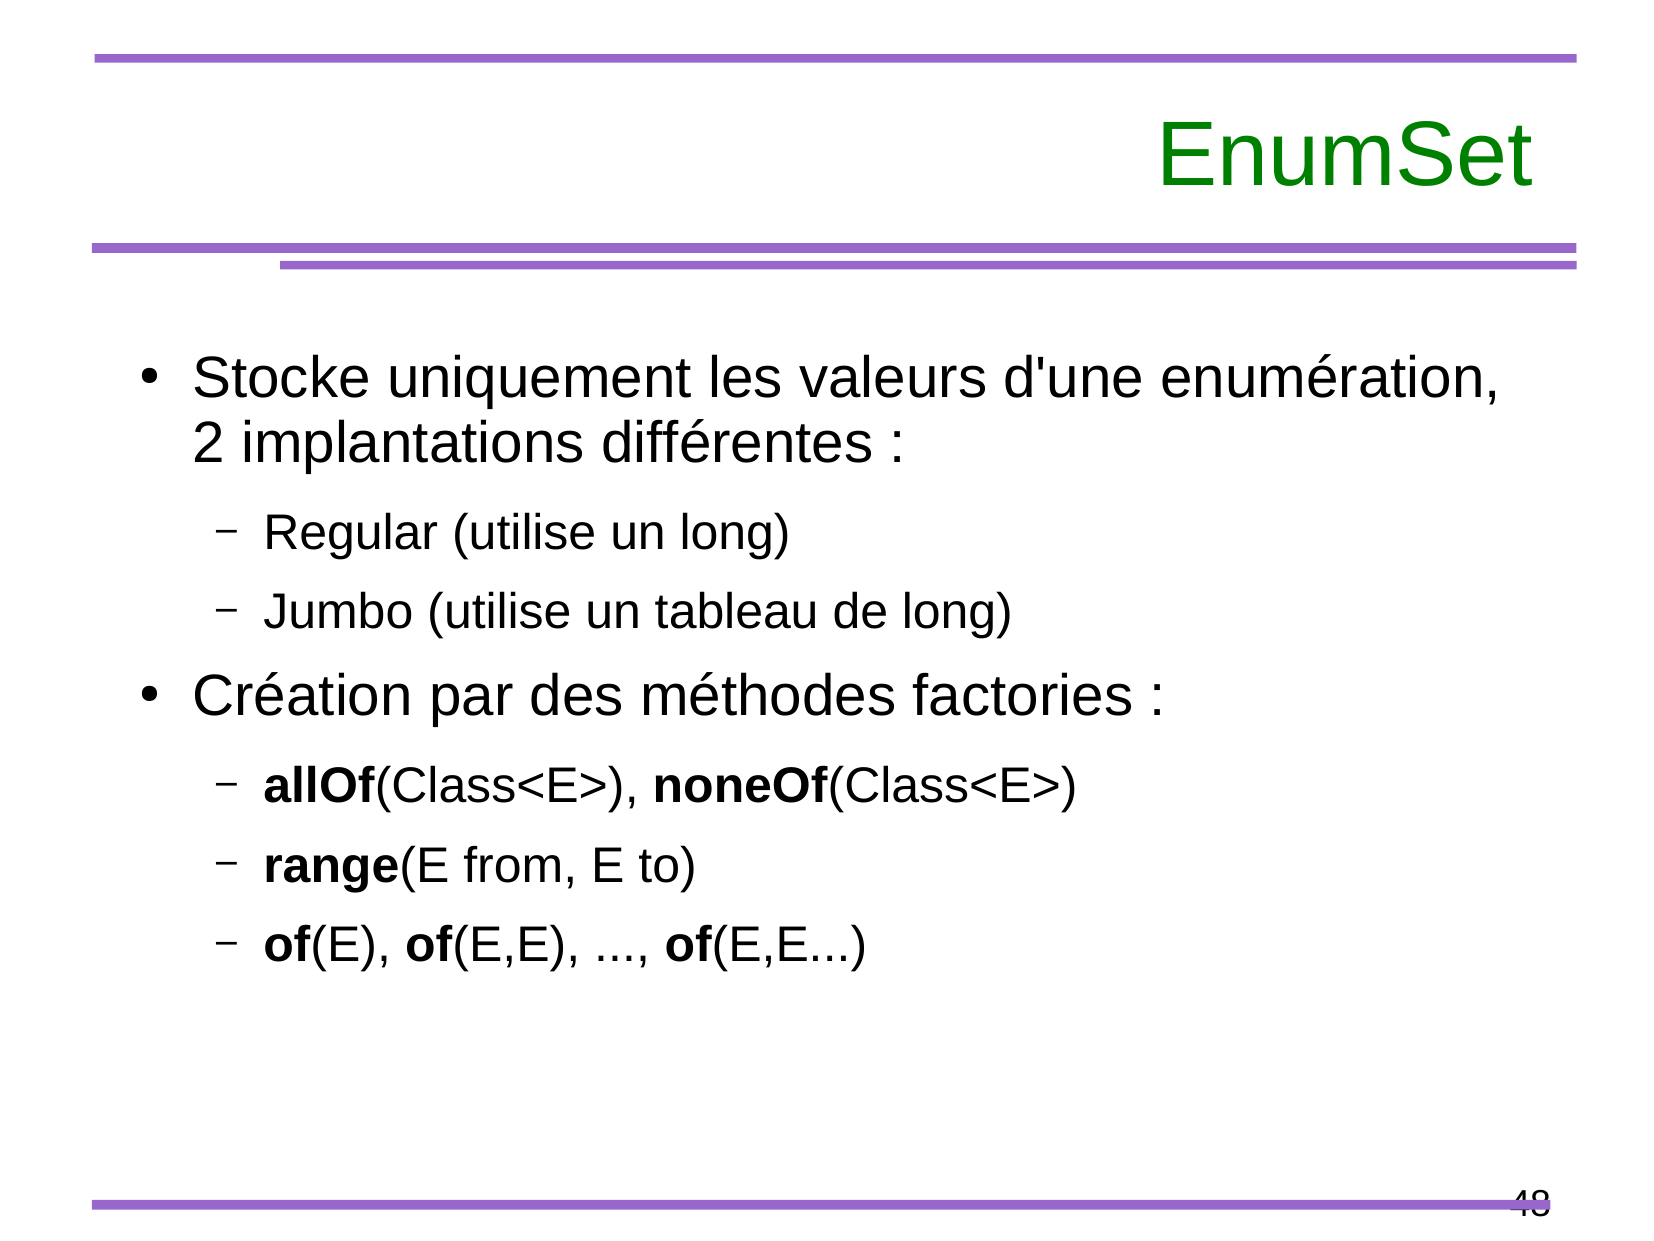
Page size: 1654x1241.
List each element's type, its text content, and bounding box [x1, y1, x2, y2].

title EnumSet [121, 49, 1534, 257]
list Stocke uniquement les valeurs d'une enumération, 2 implantations différentes : Regular (utilise un long) Jumbo (utilise un tableau de long) Création par des méthodes factories : allOf(Class<E>), noneOf(Class<E>) range(E from, E to) of(E), of(E,E), ..., of(E,E...) [121, 344, 1534, 1132]
